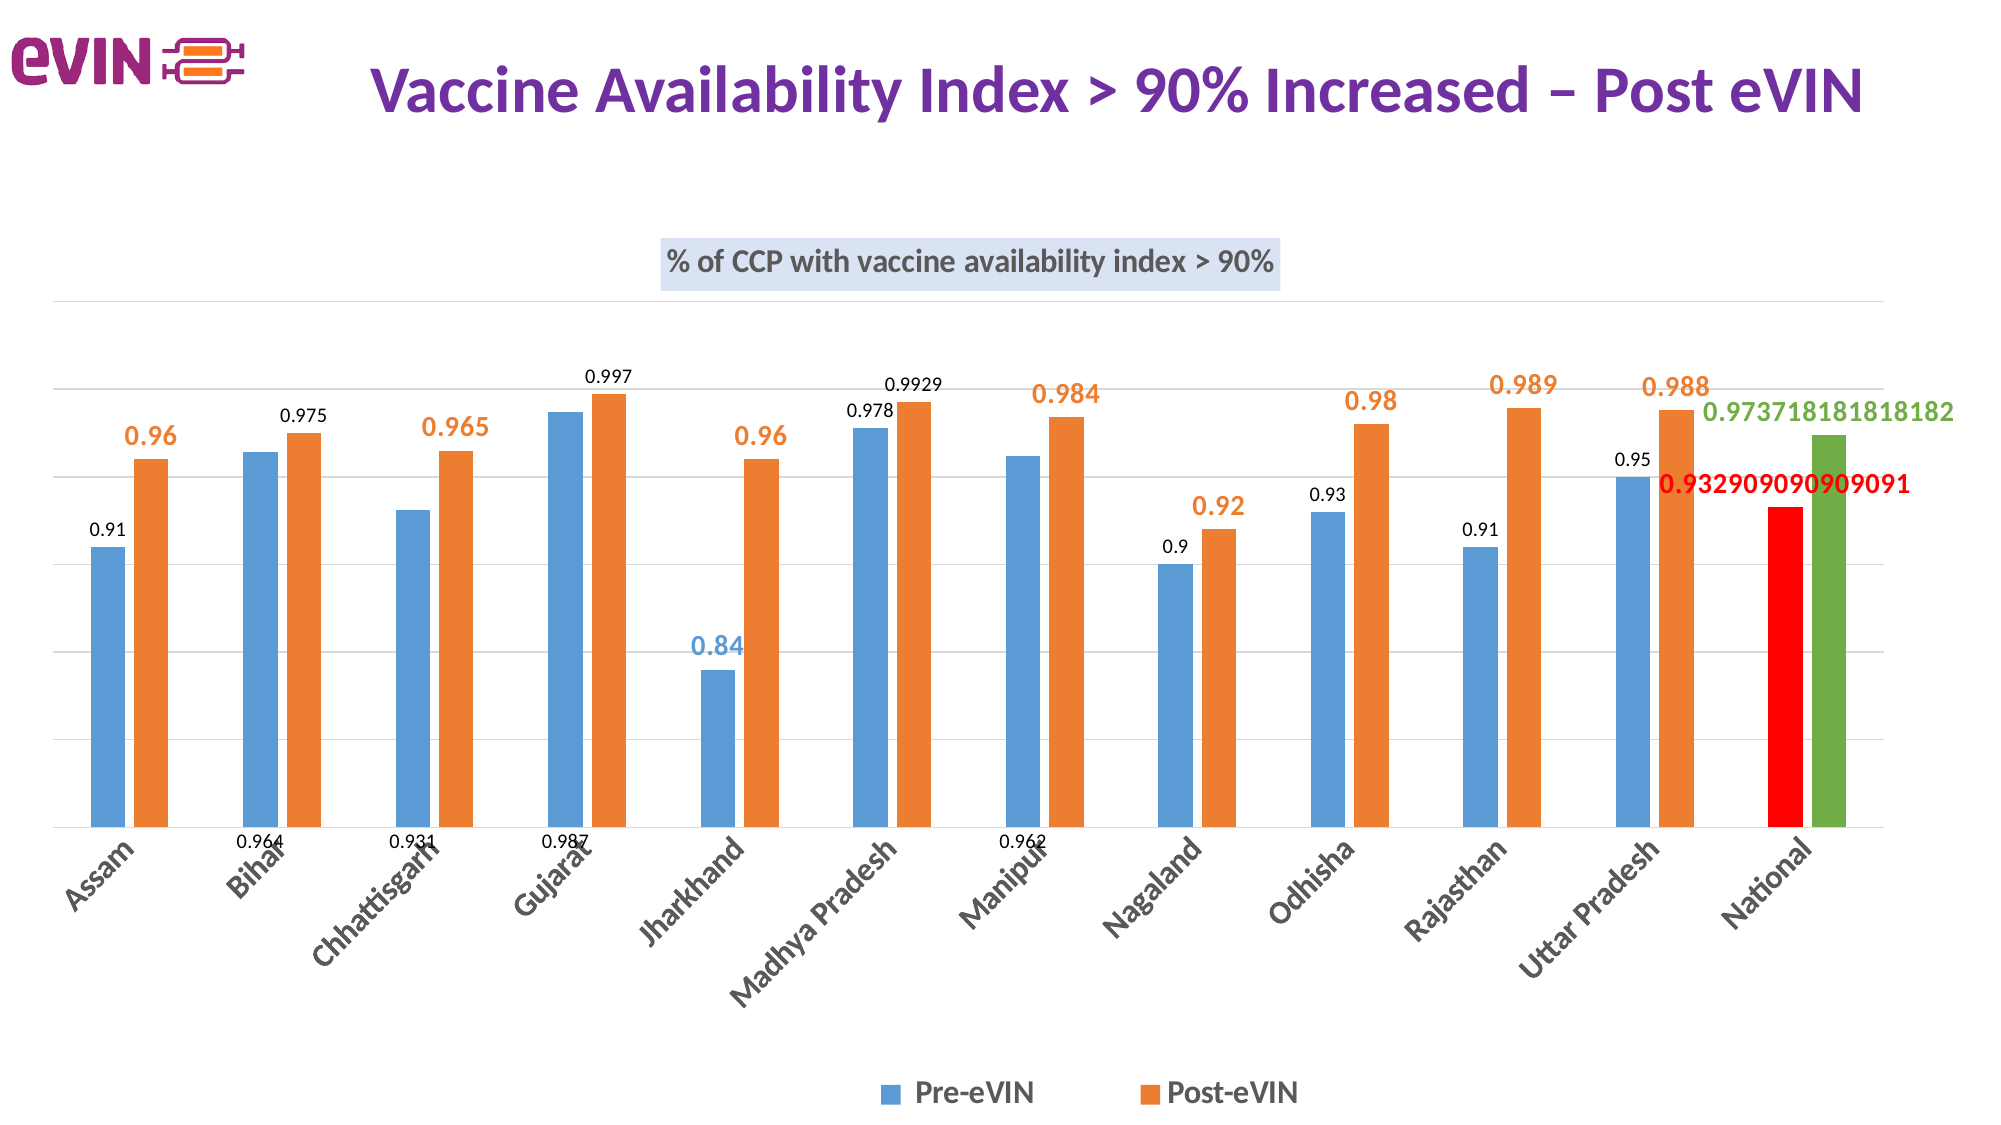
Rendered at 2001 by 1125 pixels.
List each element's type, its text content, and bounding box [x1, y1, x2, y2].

picture [0, 25, 256, 94]
title Vaccine Availability Index > 90% Increased – Post eVIN [355, 30, 1956, 150]
chart [28, 211, 1956, 1125]
